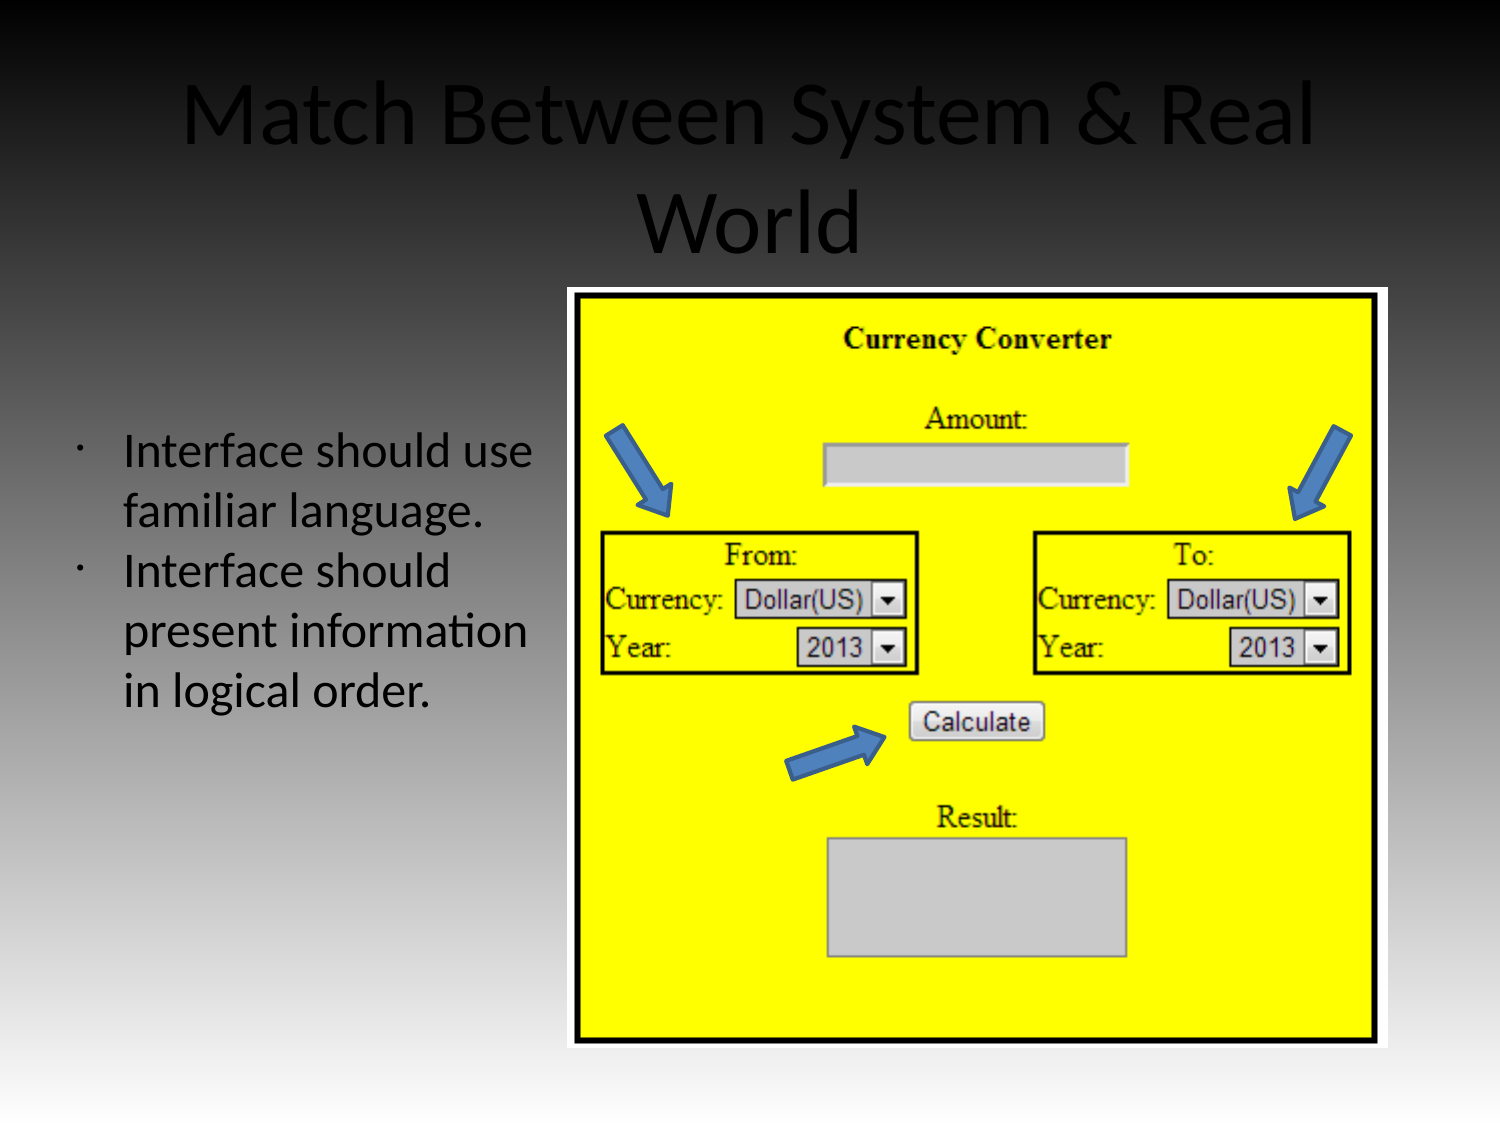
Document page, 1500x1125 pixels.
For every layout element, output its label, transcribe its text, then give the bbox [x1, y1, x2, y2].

text_box [786, 726, 885, 780]
text_box Interface should use familiar language. Interface should present information in logical order. [61, 410, 549, 726]
title Match Between System & Real World [75, 45, 1425, 233]
text_box [605, 425, 672, 516]
text_box [1289, 426, 1352, 519]
picture [567, 287, 1388, 1048]
